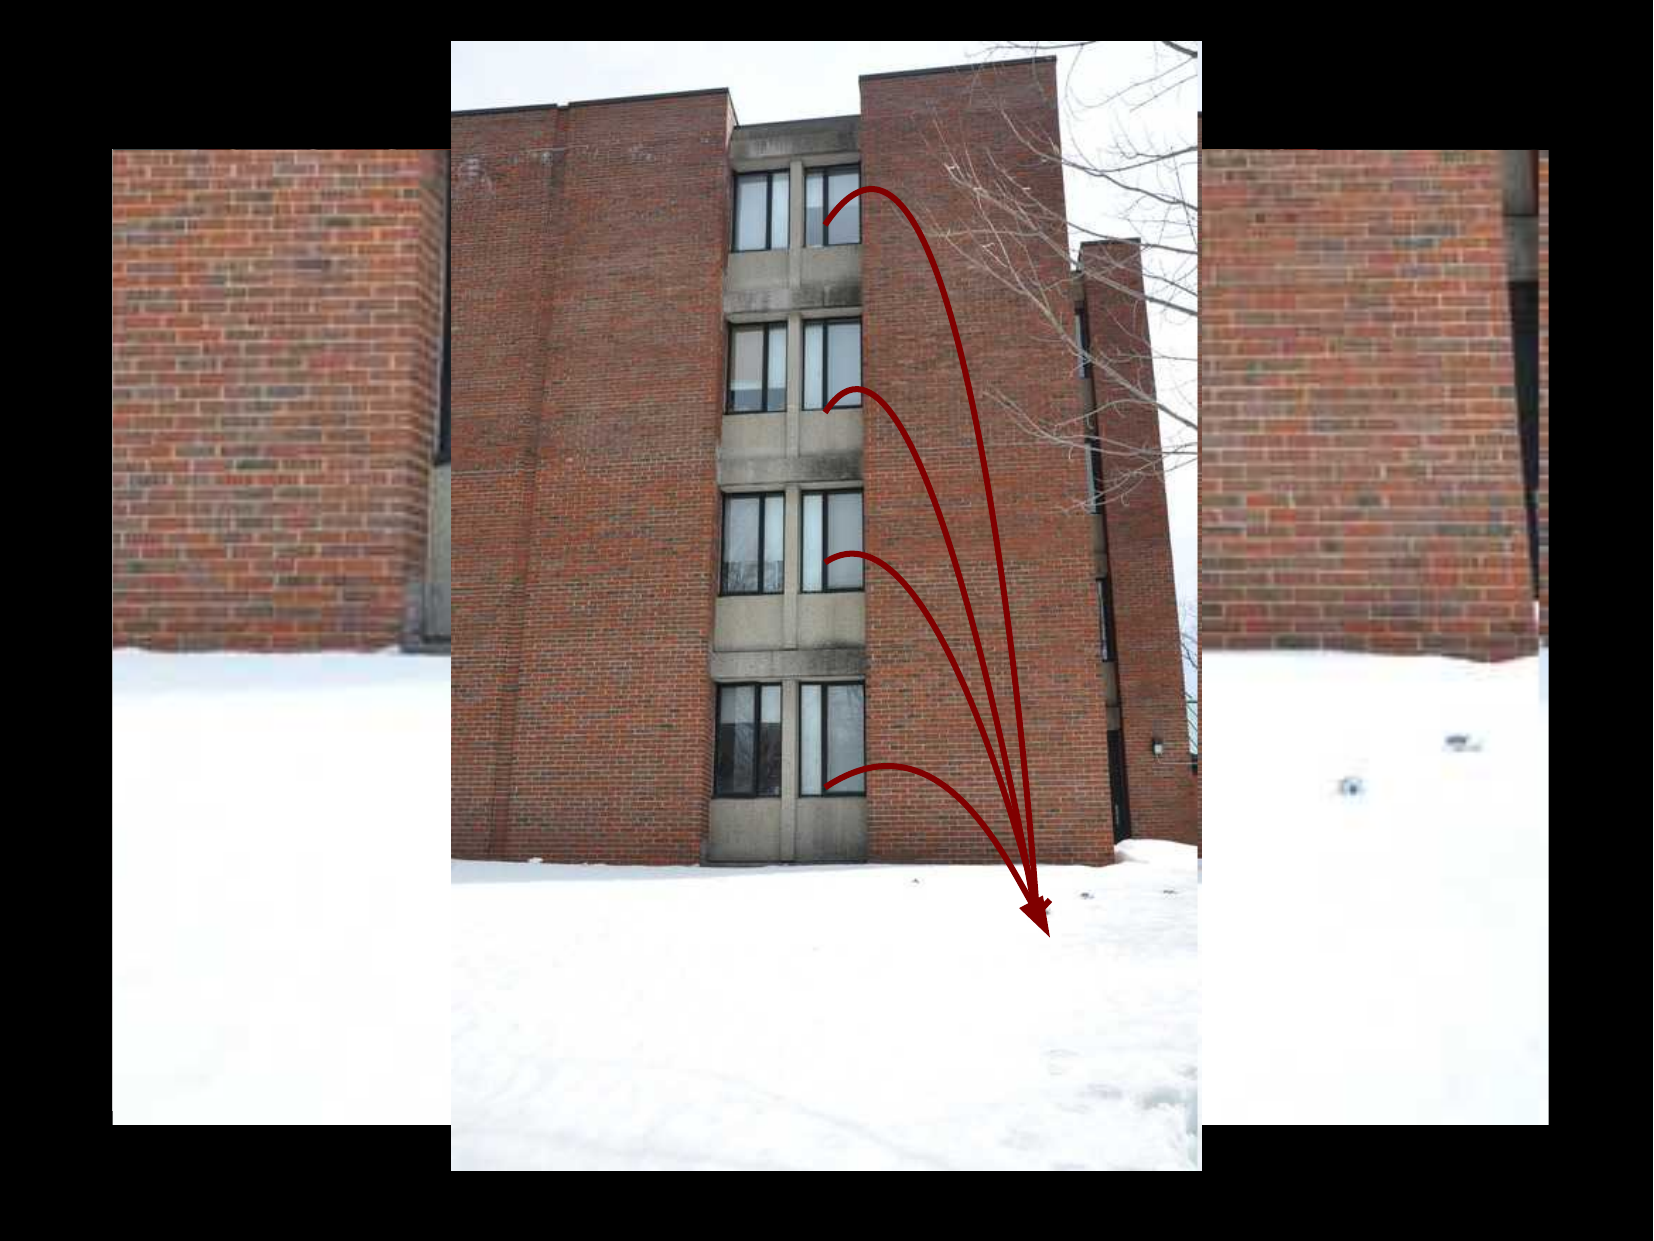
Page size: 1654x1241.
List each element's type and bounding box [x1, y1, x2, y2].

picture [112, 41, 1549, 1171]
